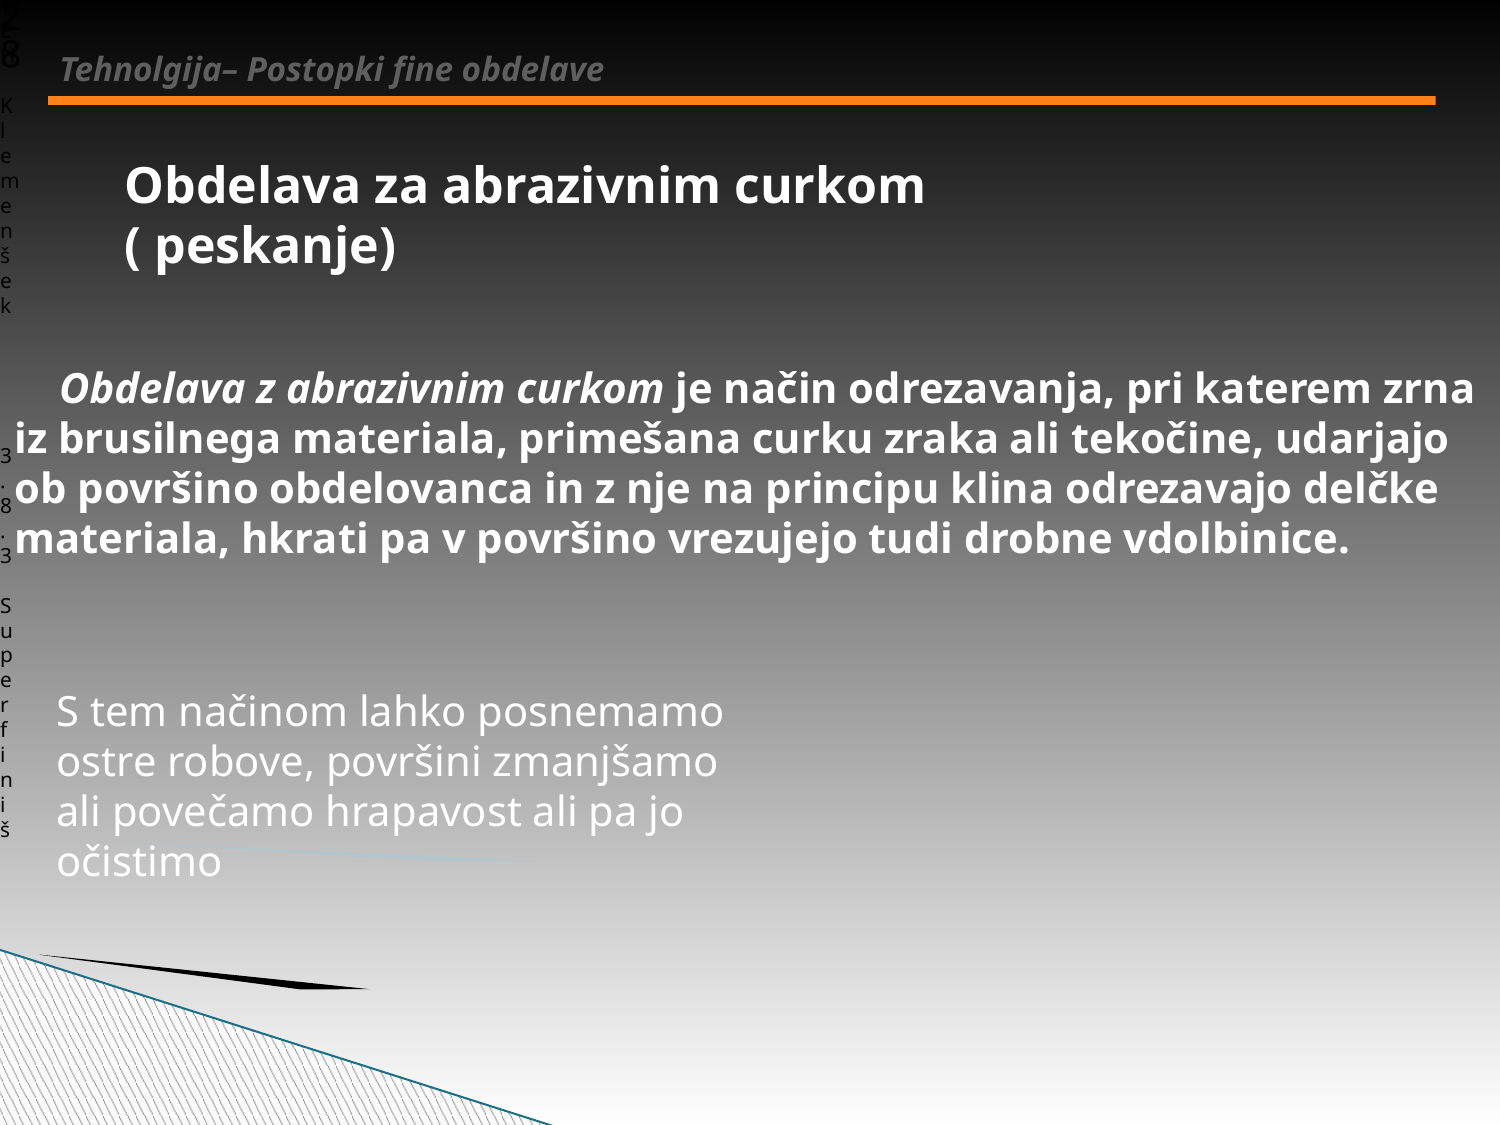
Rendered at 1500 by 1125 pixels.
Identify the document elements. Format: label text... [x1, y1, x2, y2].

text_box Obdelava z abrazivnim curkom je način odrezavanja, pri katerem zrna iz brusilnega materiala, primešana curku zraka ali tekočine, udarjajo ob površino obdelovanca in z nje na principu klina odrezavajo delčke materiala, hkrati pa v površino vrezujejo tudi drobne vdolbinice. [0, 354, 1500, 630]
text_box S tem načinom lahko posnemamo ostre robove, površini zmanjšamo ali povečamo hrapavost ali pa jo očistimo [41, 677, 792, 893]
text_box Obdelava za abrazivnim curkom ( peskanje) [110, 146, 1065, 281]
picture [0, 952, 543, 1125]
